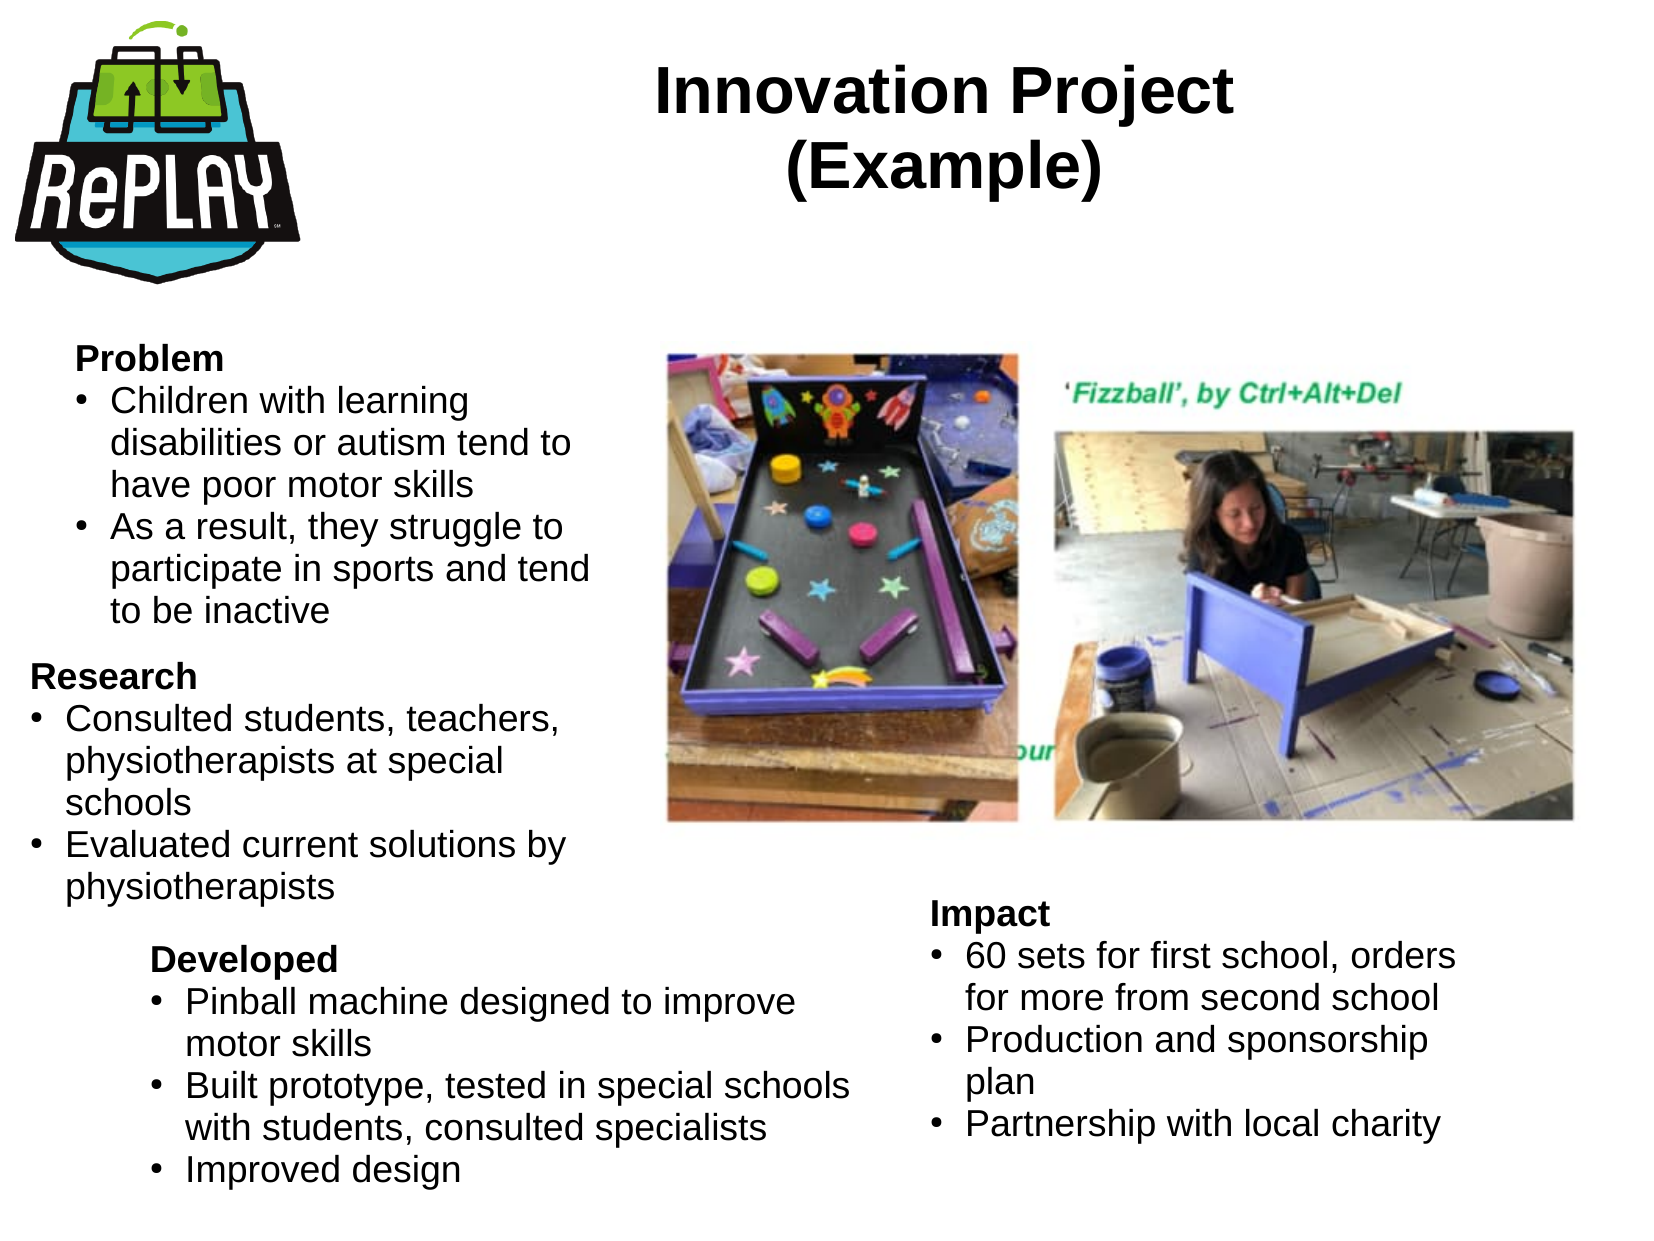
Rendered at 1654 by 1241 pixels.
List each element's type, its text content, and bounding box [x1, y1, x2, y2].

text_box Developed Pinball machine designed to improve motor skills Built prototype, tested in special schools with students, consulted specialists Improved design [135, 931, 871, 1241]
text_box Innovation Project (Example) [480, 45, 1411, 210]
text_box Problem Children with learning disabilities or autism tend to have poor motor skills As a result, they struggle to participate in sports and tend to be inactive [60, 330, 631, 639]
picture [660, 341, 1598, 841]
text_box Research Consulted students, teachers, physiotherapists at special schools Evaluated current solutions by physiotherapists [15, 648, 586, 916]
picture [15, 21, 301, 286]
text_box Impact 60 sets for first school, orders for more from second school Production and sponsorship plan Partnership with local charity [915, 885, 1486, 1152]
